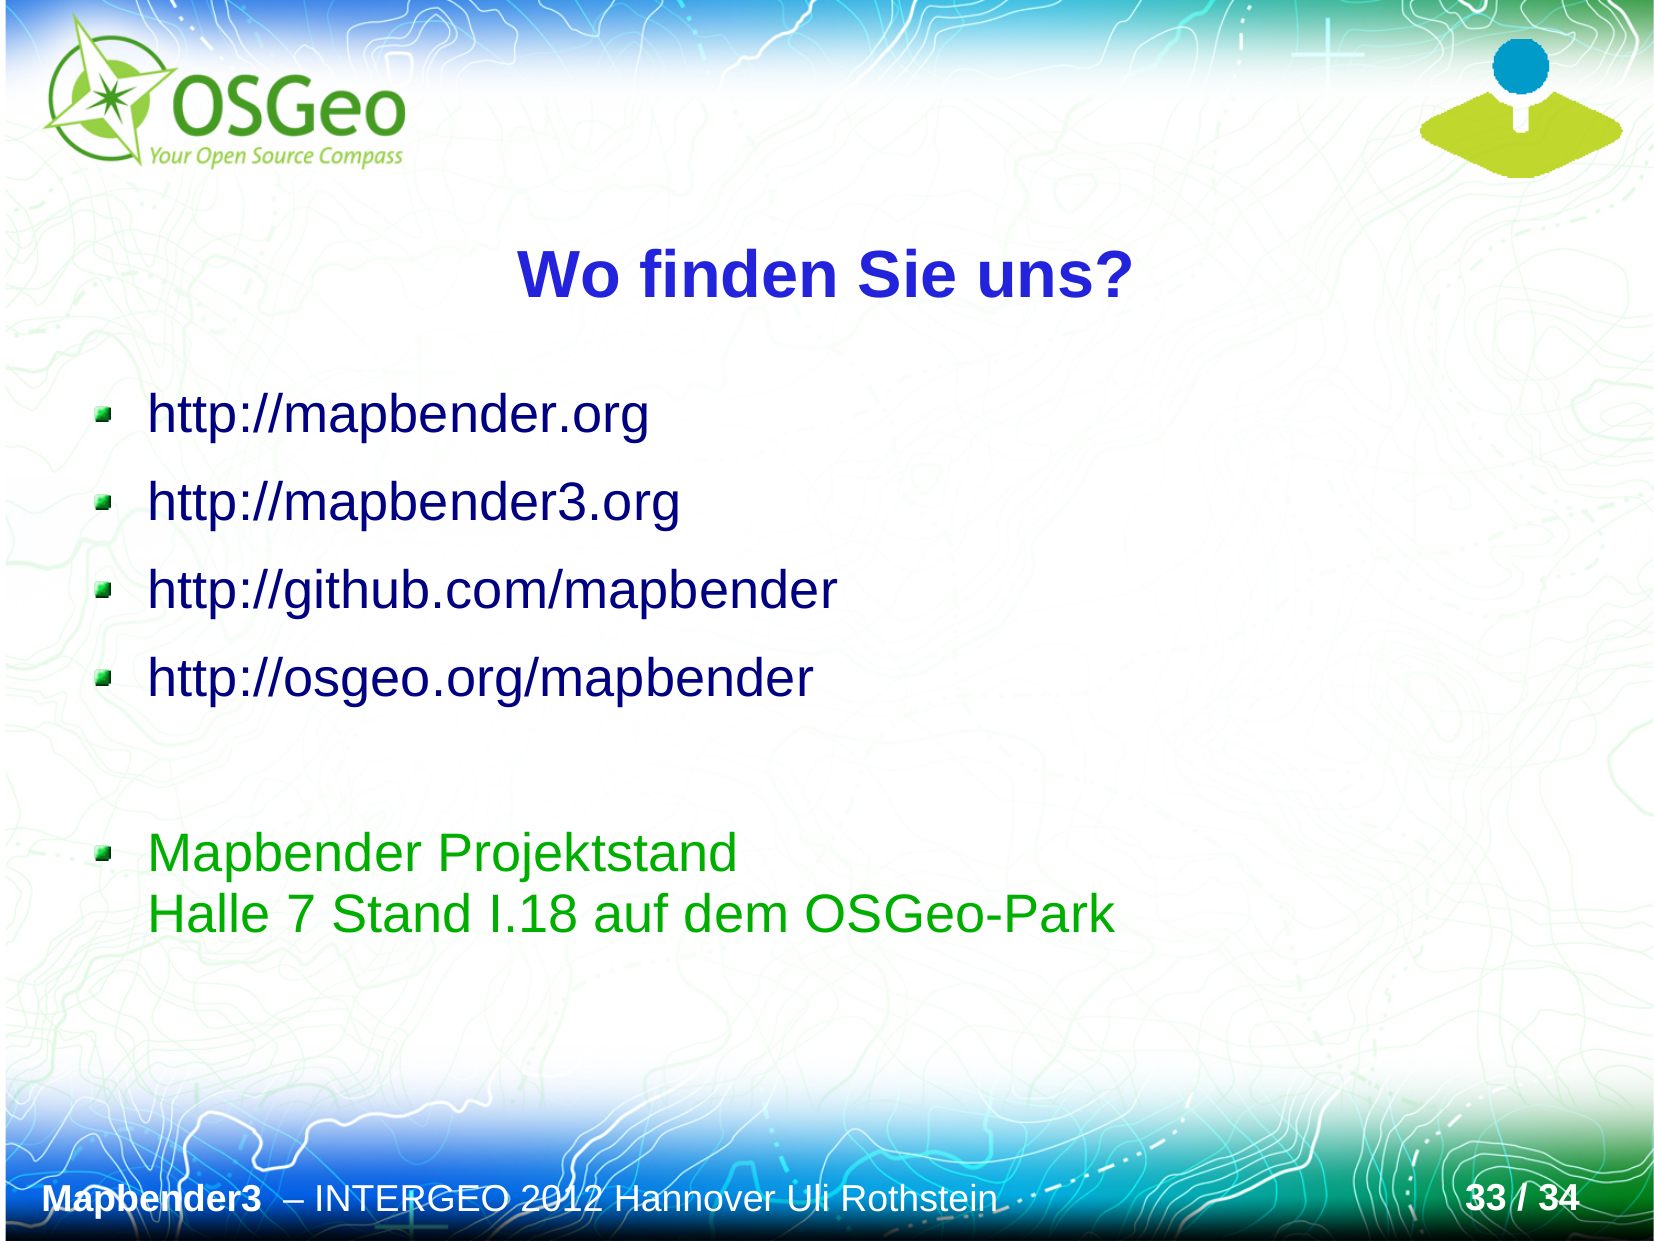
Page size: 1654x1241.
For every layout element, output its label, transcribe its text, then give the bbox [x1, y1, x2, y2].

picture [5, 0, 1654, 1241]
title Wo finden Sie uns? [82, 200, 1571, 349]
list http://mapbender.org http://mapbender3.org http://github.com/mapbender http://osgeo.org/mapbender Mapbender Projektstand Halle 7 Stand I.18 auf dem OSGeo-Park [76, 383, 1565, 1203]
